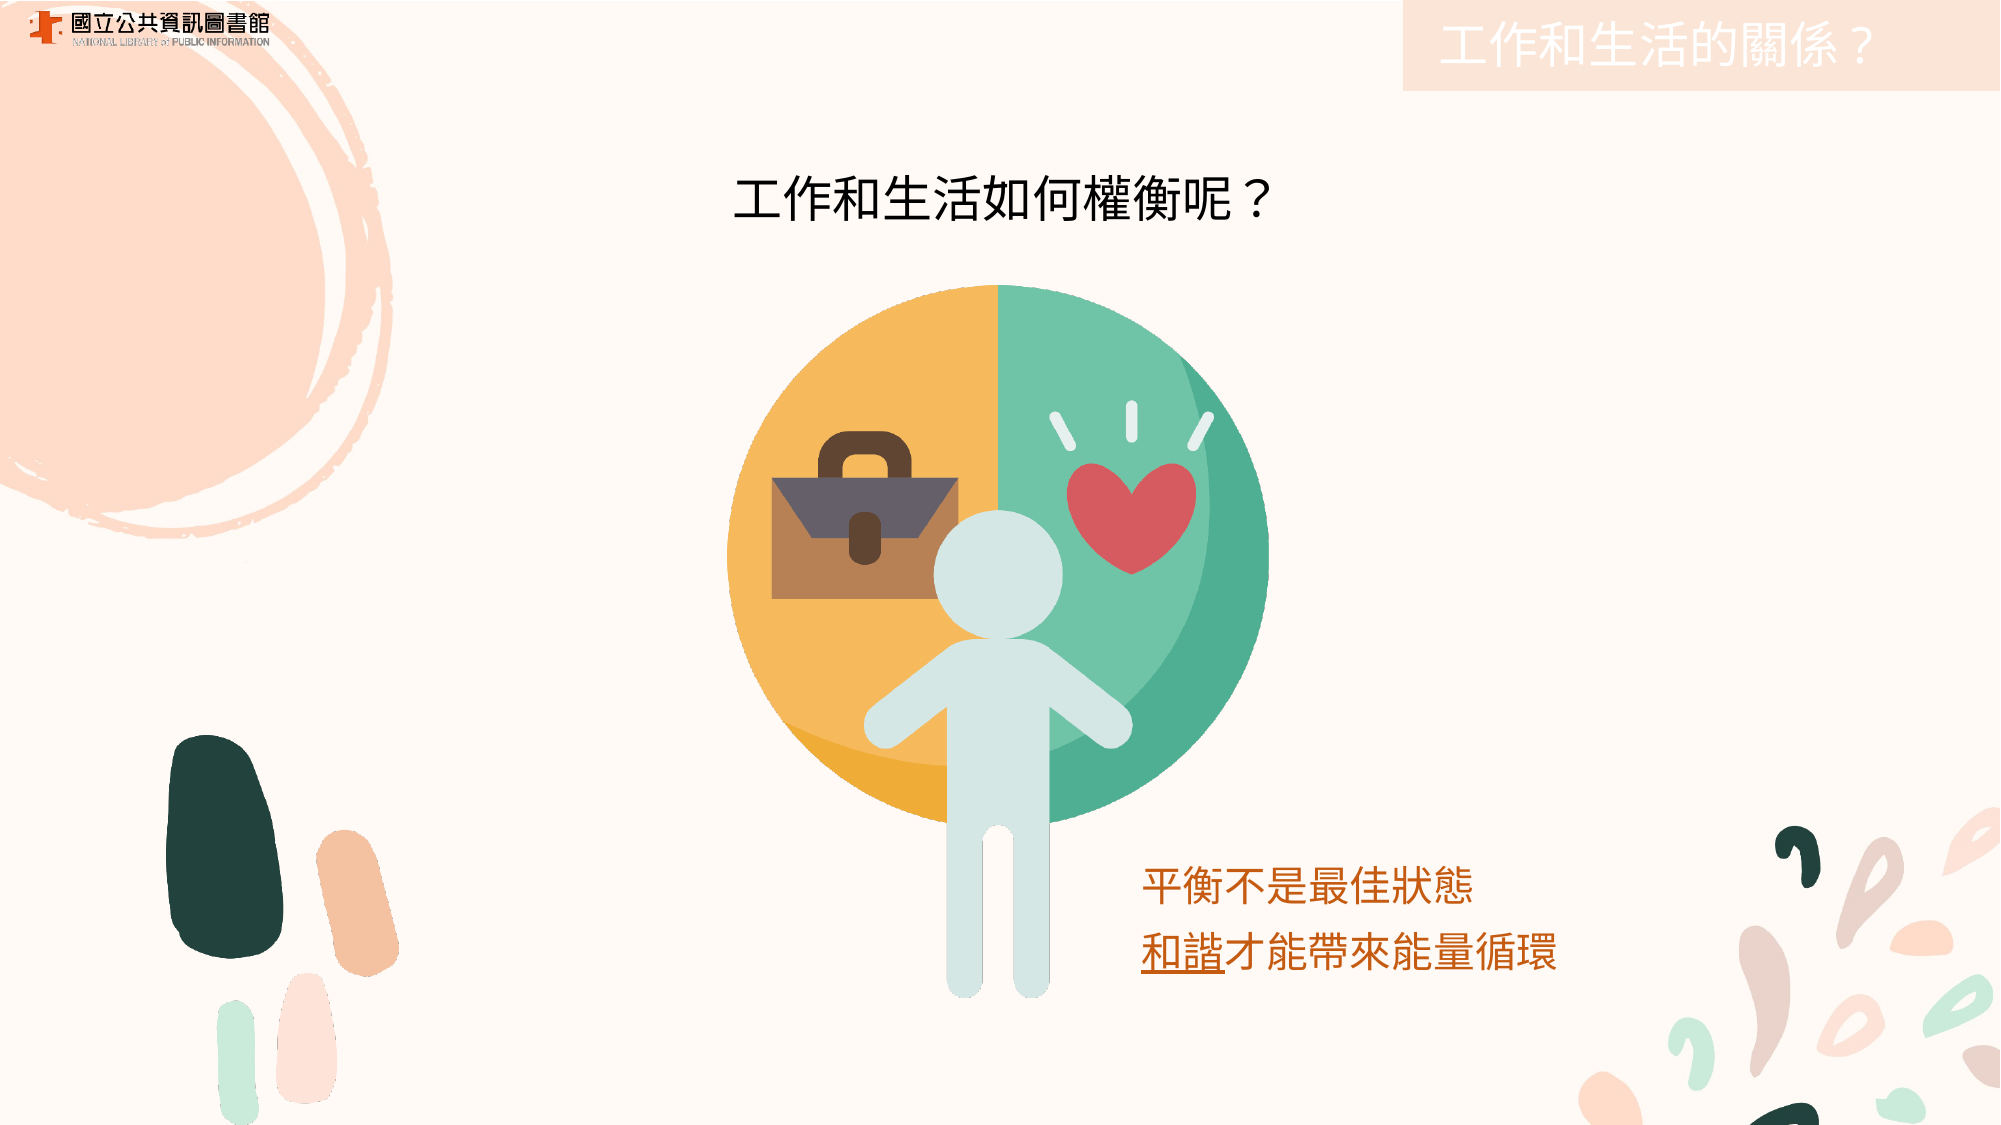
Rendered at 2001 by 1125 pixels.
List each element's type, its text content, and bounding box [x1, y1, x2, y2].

text_box [1403, 0, 2000, 91]
text_box 工作和生活如何權衡呢？ [717, 167, 1310, 238]
text_box 平衡不是最佳狀態 和諧才能帶來能量循環 [1126, 858, 1925, 1003]
text_box 工作和生活的關係? [1424, 0, 2000, 83]
picture [0, 1, 2000, 1125]
